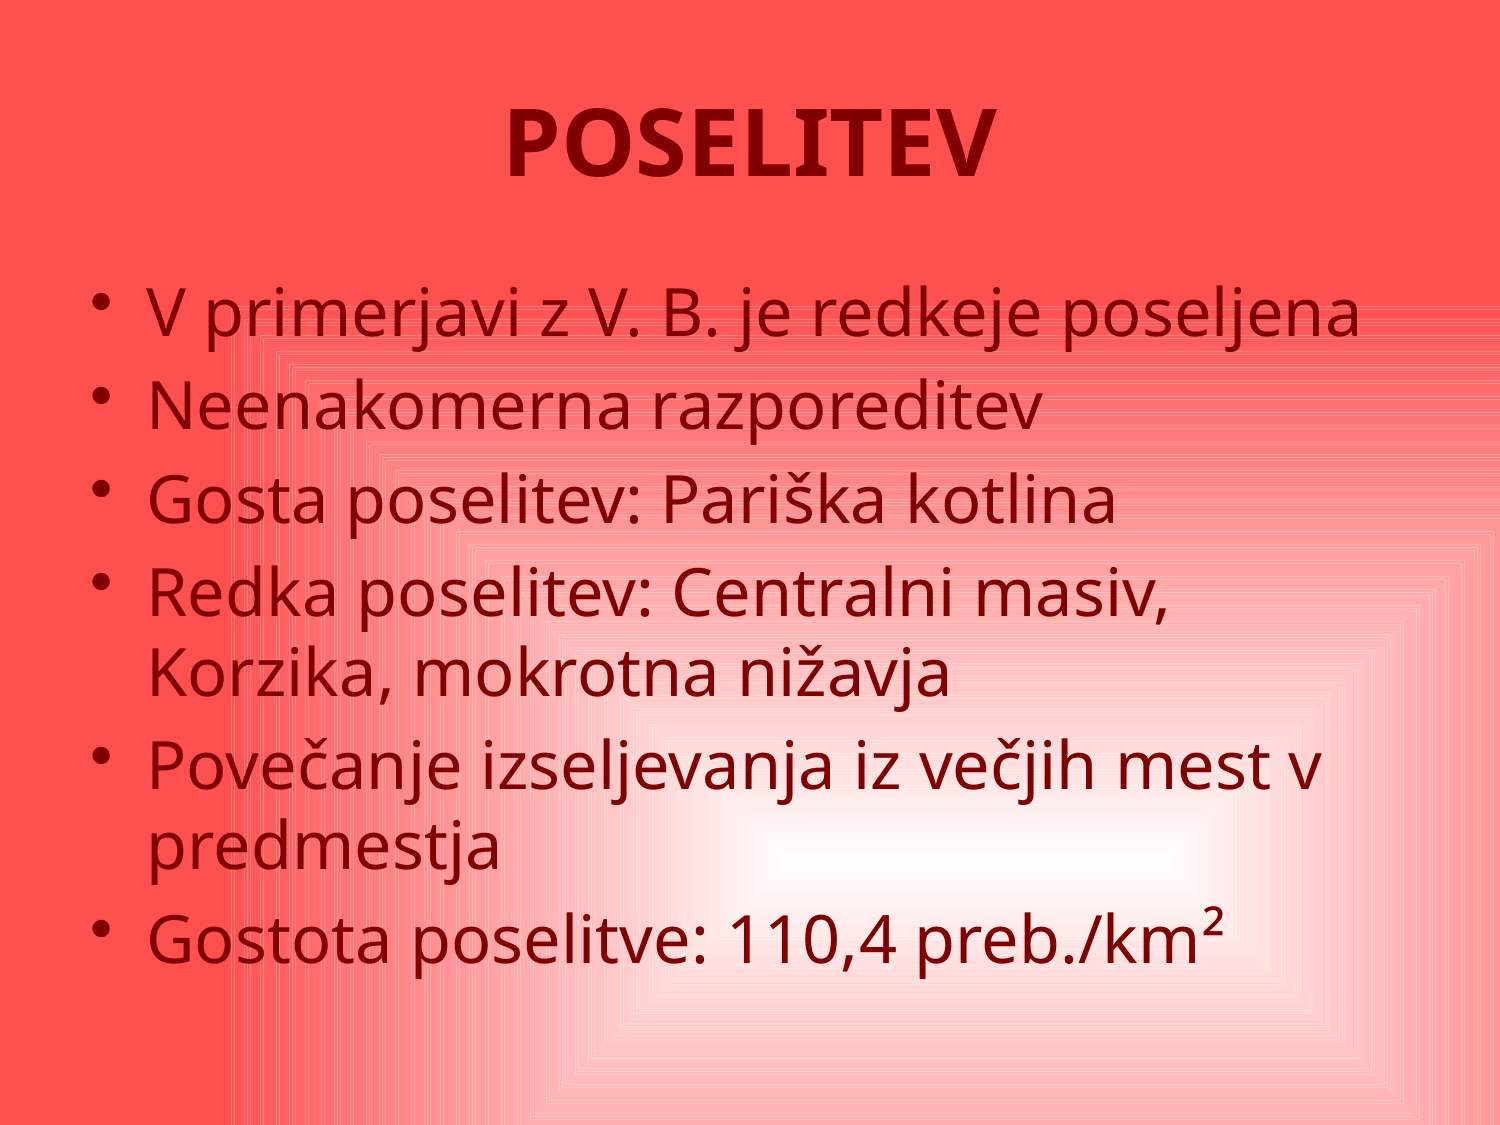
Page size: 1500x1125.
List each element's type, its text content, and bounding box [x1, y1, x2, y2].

title POSELITEV [75, 45, 1425, 233]
list V primerjavi z V. B. je redkeje poseljena Neenakomerna razporeditev Gosta poselitev: Pariška kotlina Redka poselitev: Centralni masiv, Korzika, mokrotna nižavja Povečanje izseljevanja iz večjih mest v predmestja Gostota poselitve: 110,4 preb./km² [75, 262, 1425, 1005]
